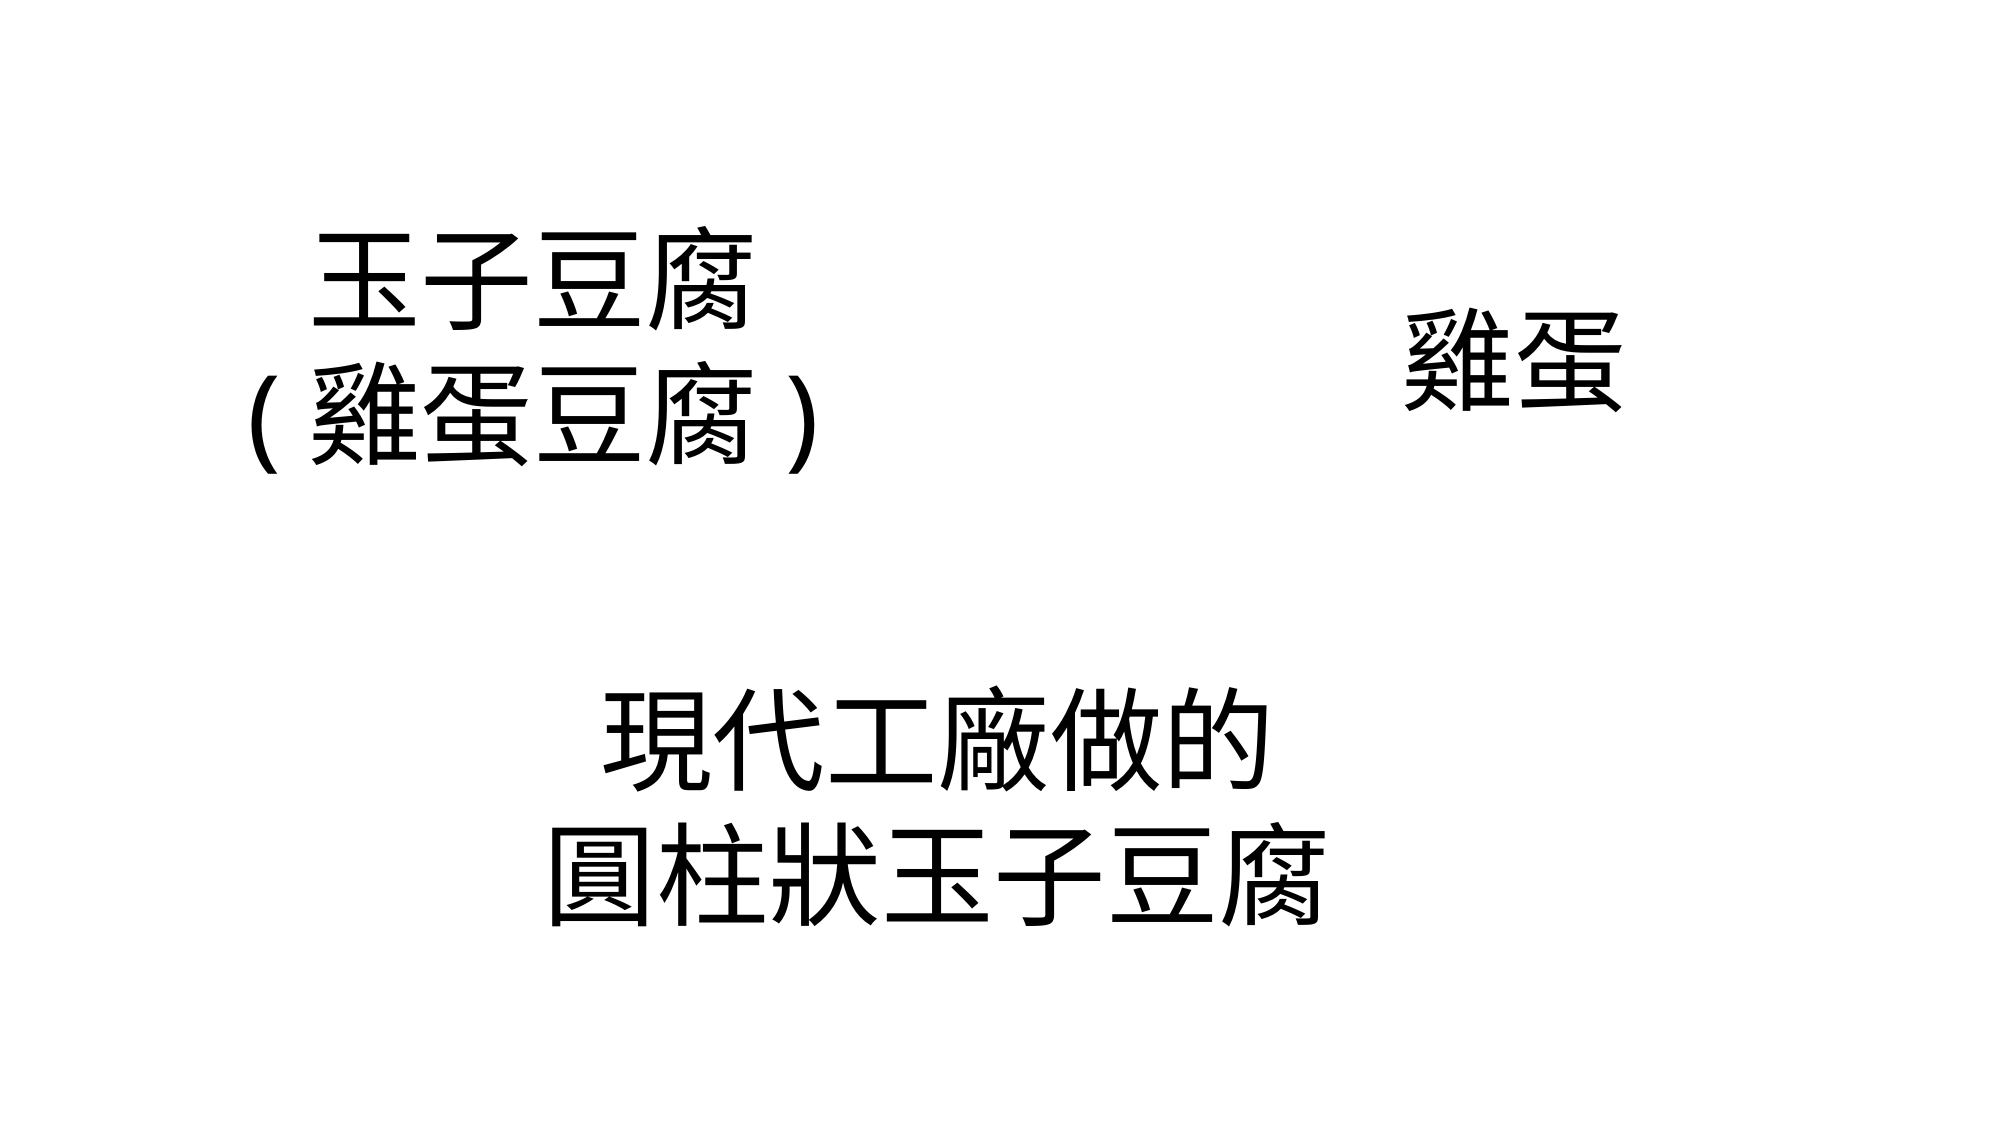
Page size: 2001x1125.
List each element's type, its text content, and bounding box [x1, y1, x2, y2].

text_box 現代工廠做的 圓柱狀玉子豆腐 [513, 662, 1362, 950]
text_box 雞蛋 [1090, 282, 1939, 434]
text_box 玉子豆腐 (雞蛋豆腐) [109, 201, 958, 490]
